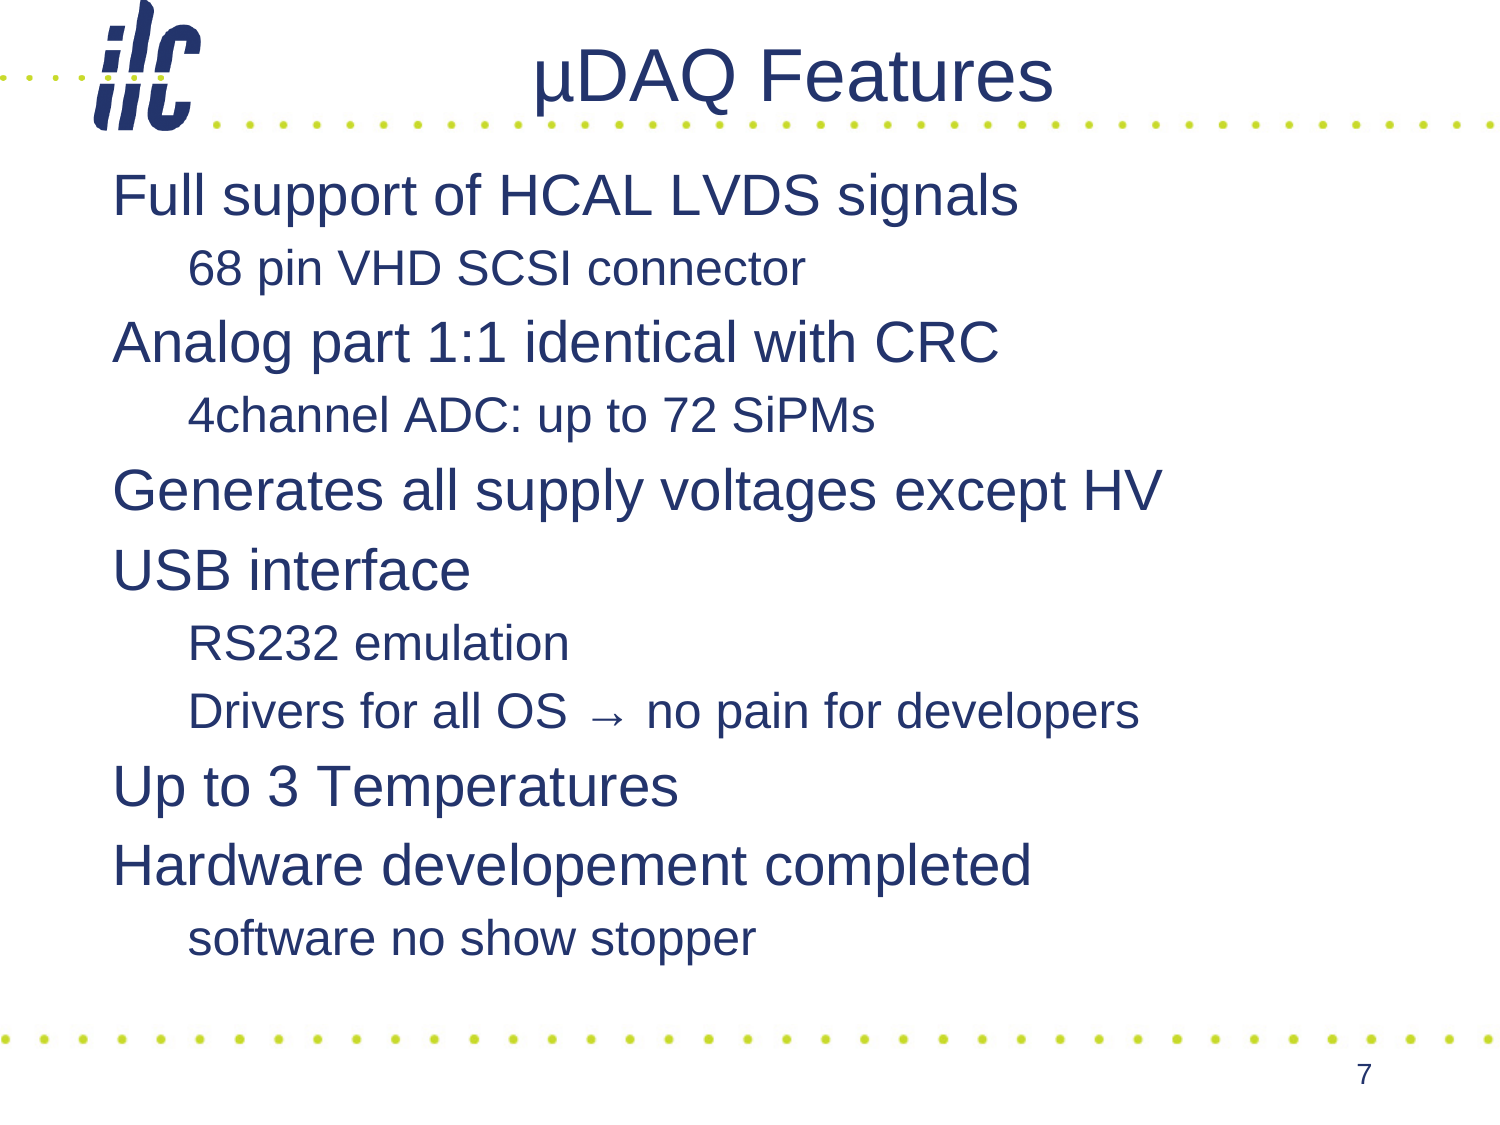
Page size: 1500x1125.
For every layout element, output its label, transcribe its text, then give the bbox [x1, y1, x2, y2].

picture [1375, 112, 1500, 138]
title µDAQ Features [212, 0, 1375, 162]
list Full support of HCAL LVDS signals 68 pin VHD SCSI connector Analog part 1:1 identical with CRC 4channel ADC: up to 72 SiPMs Generates all supply voltages except HV USB interface RS232 emulation Drivers for all OS → no pain for developers Up to 3 Temperatures Hardware developement completed software no show stopper [112, 162, 1388, 1023]
picture [0, 0, 201, 131]
picture [0, 1024, 1500, 1055]
